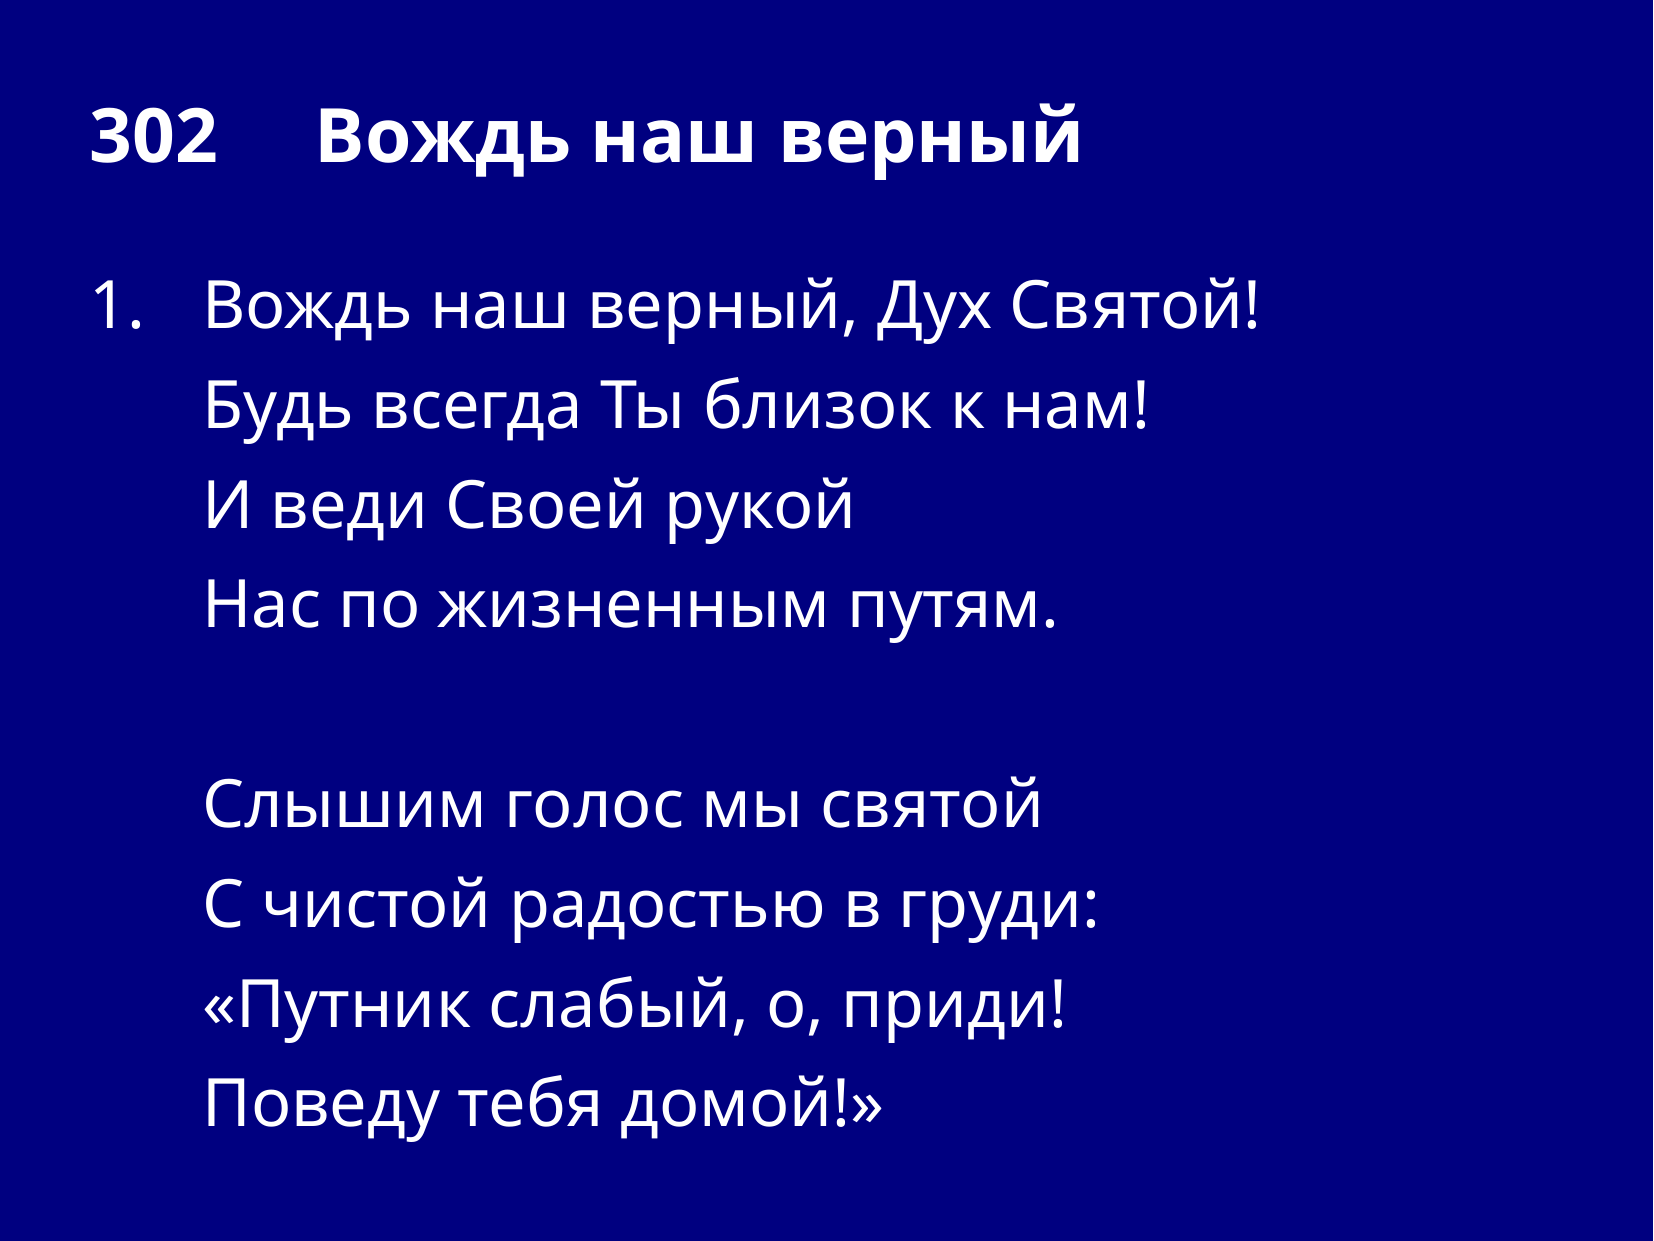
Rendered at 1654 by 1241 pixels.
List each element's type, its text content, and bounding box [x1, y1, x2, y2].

text_box 302 Вождь наш верный [75, 75, 1576, 188]
text_box 1. Вождь наш верный, Дух Святой! Будь всегда Ты близок к нам! И веди Своей рукой Нас по жизненным путям. Слышим голос мы святой С чистой радостью в груди: «Путник слабый, о, приди! Поведу тебя домой!» [75, 188, 1576, 1163]
